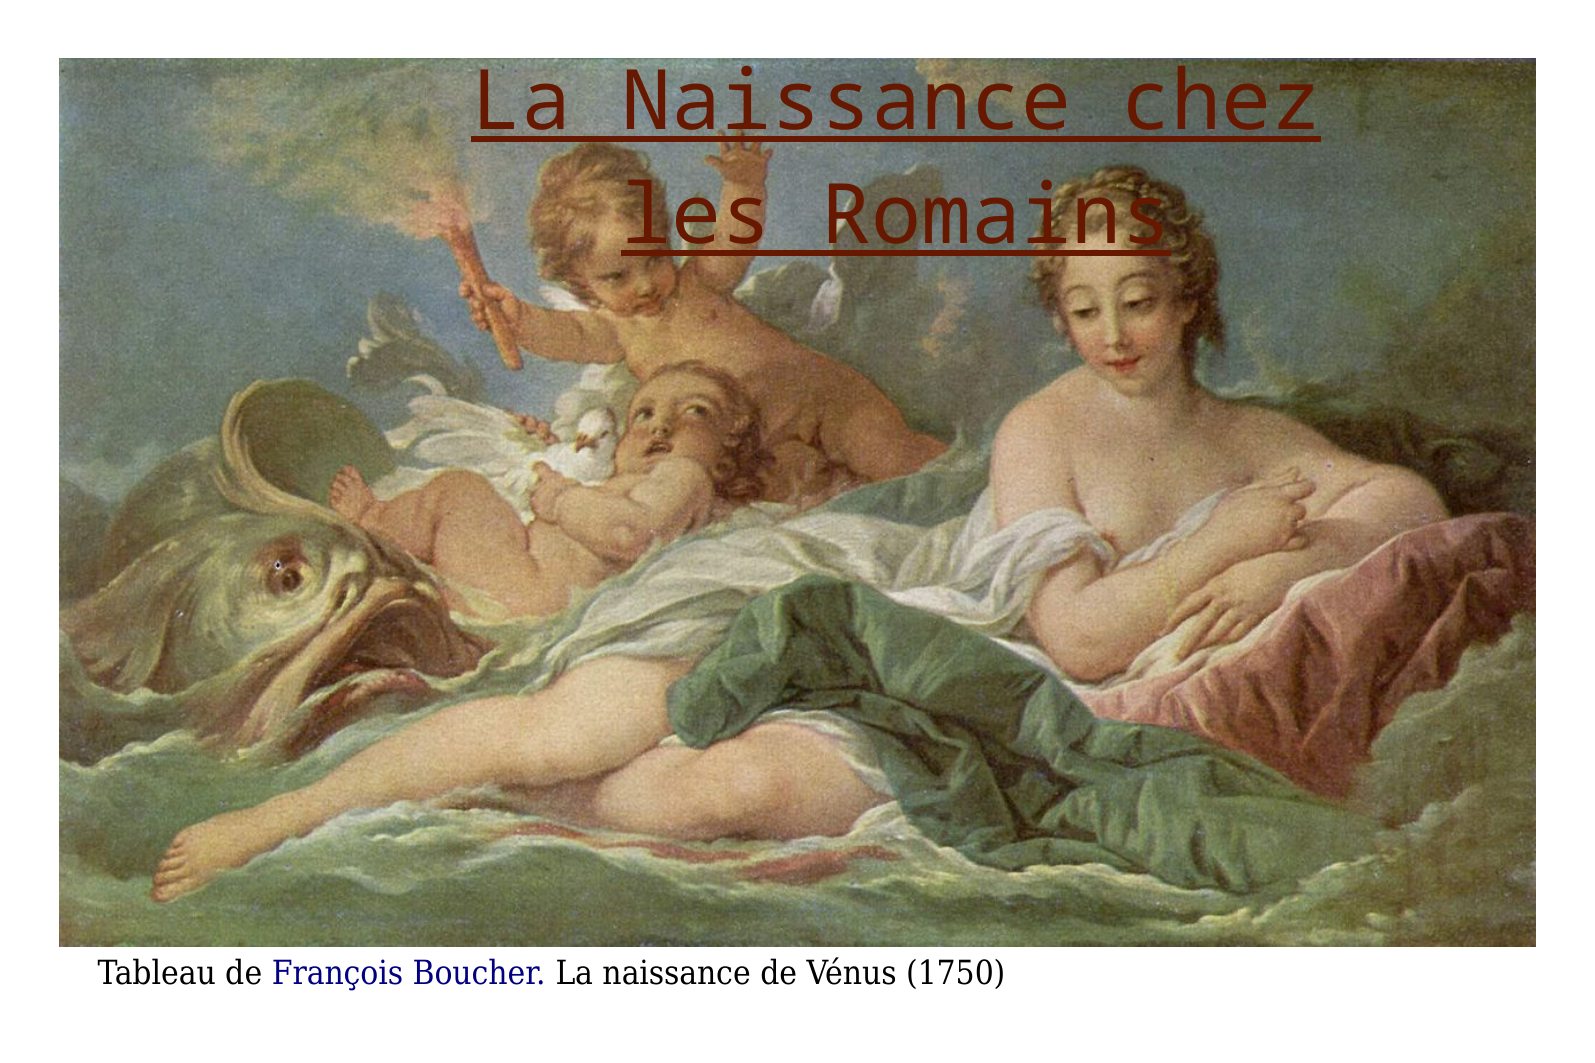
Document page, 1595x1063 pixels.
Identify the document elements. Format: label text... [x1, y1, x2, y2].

picture [59, 58, 1536, 947]
text_box La Naissance chez les Romains [375, 59, 1418, 251]
text_box Tableau de François Boucher. La naissance de Vénus (1750) [82, 946, 1040, 1000]
